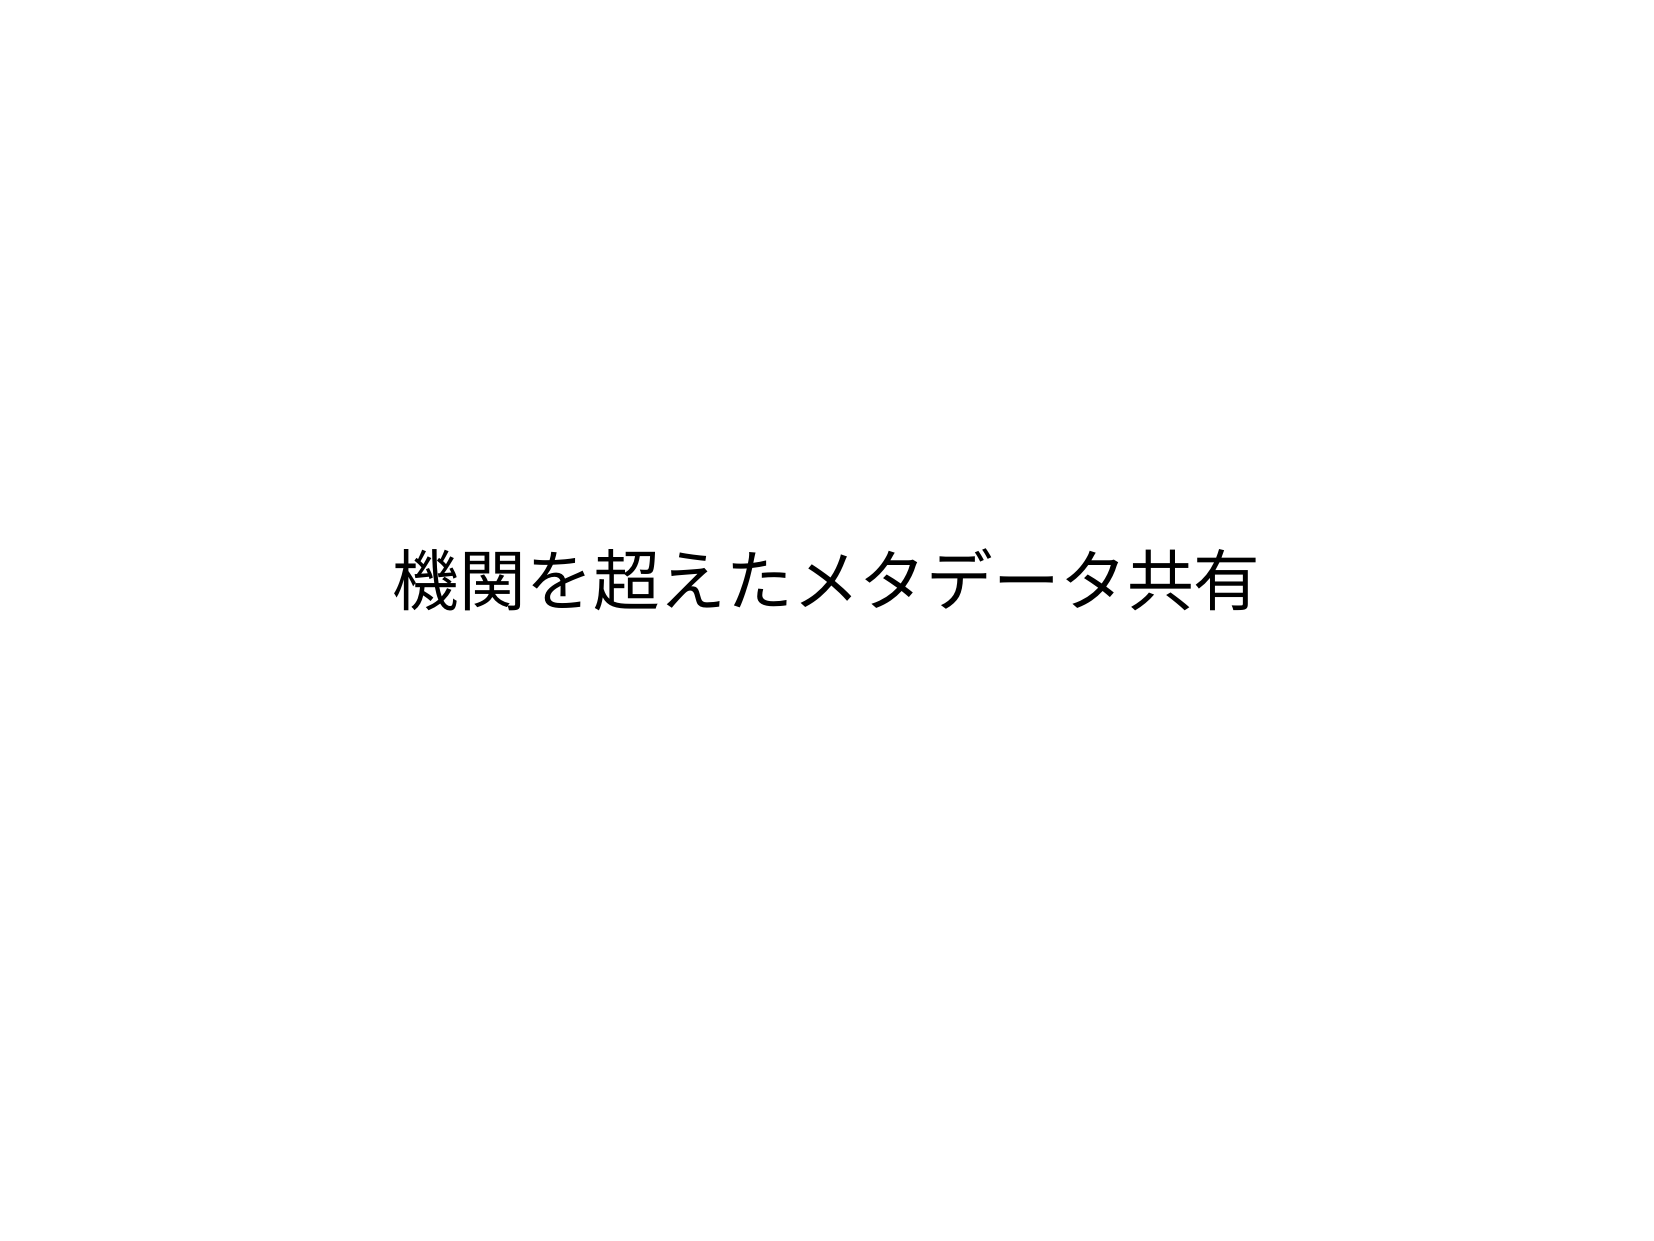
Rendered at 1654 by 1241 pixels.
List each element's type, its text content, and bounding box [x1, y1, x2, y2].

subtitle 機関を超えたメタデータ共有 [82, 49, 1571, 1109]
